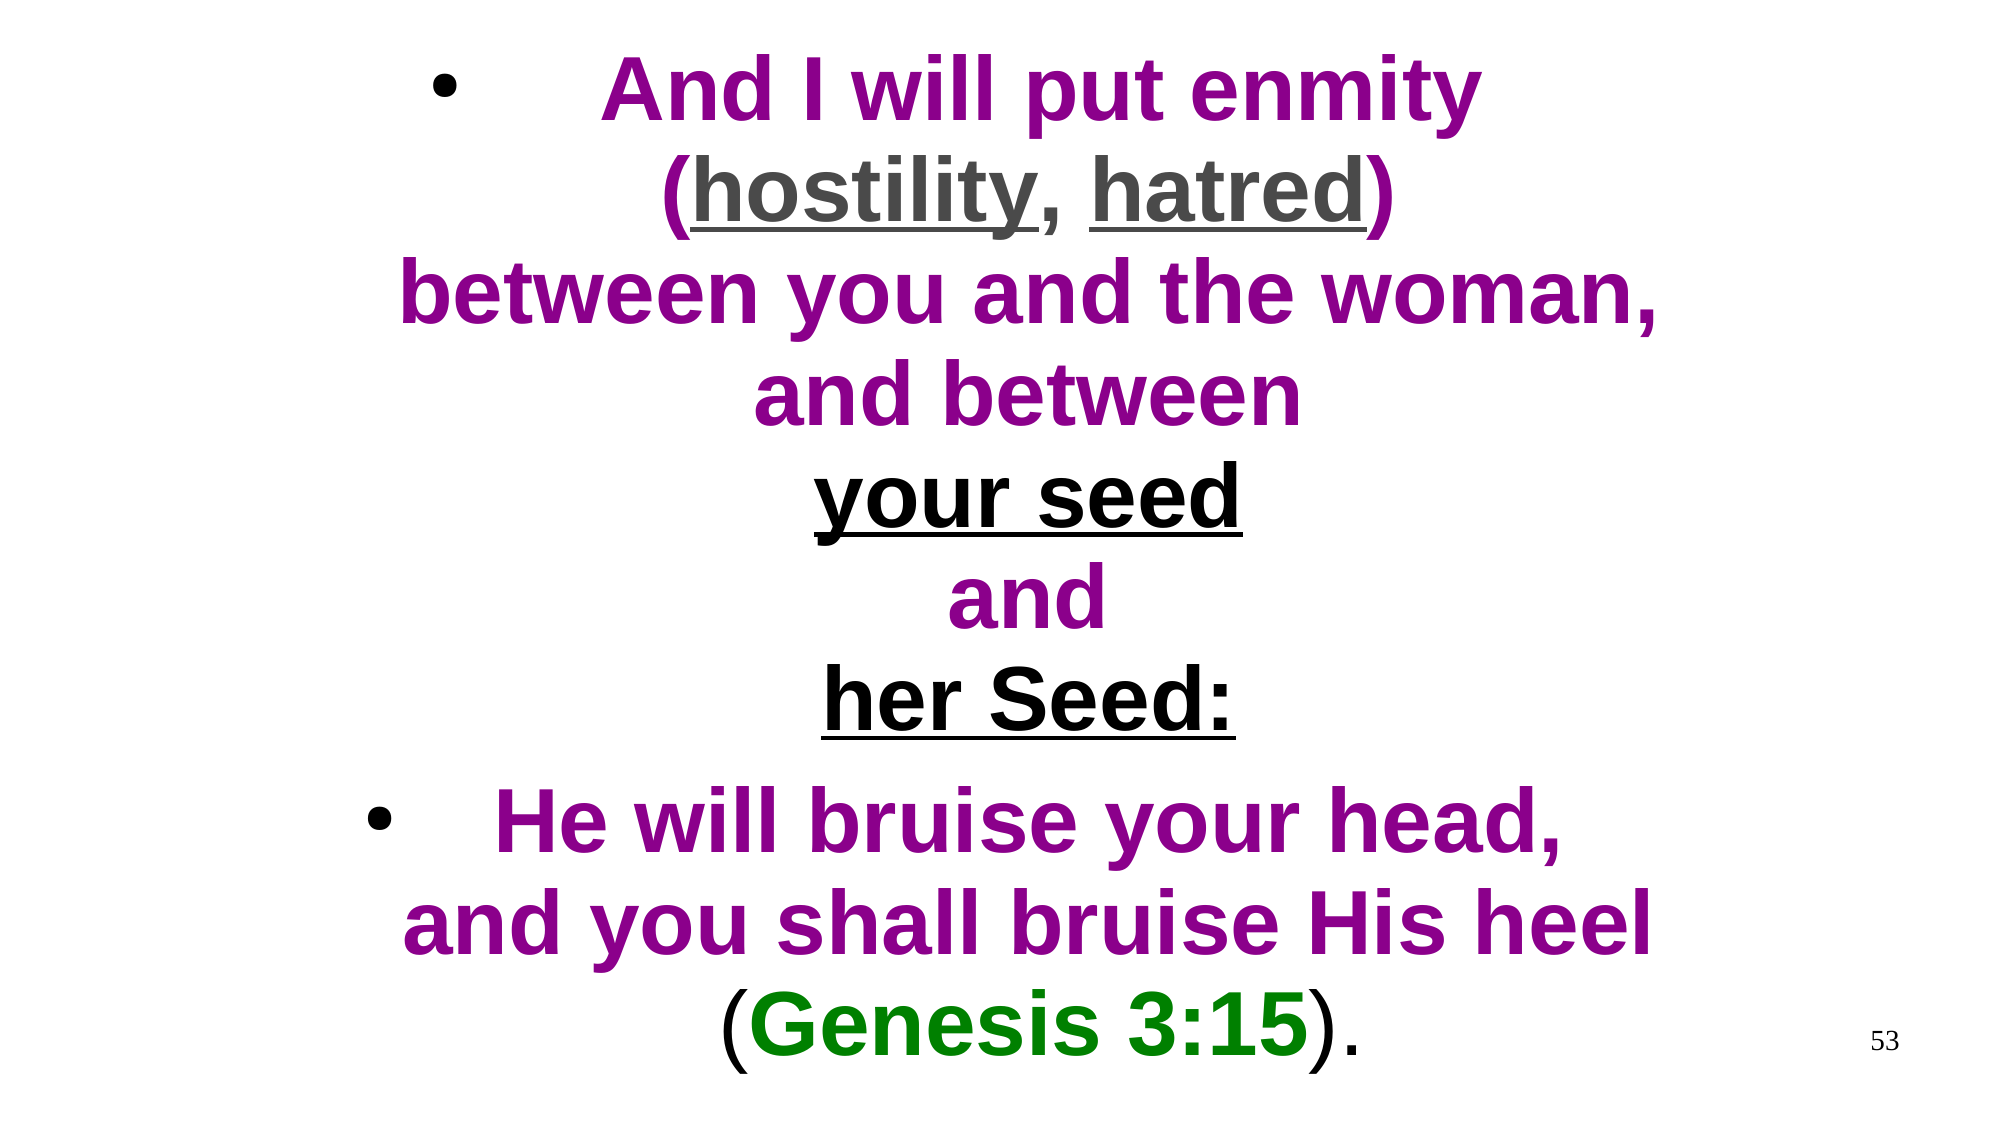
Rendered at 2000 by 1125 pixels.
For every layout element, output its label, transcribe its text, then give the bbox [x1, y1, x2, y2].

list And I will put enmity (hostility, hatred) between you and the woman, and between your seed and her Seed: He will bruise your head, and you shall bruise His heel (Genesis 3:15). [37, 37, 1988, 1088]
